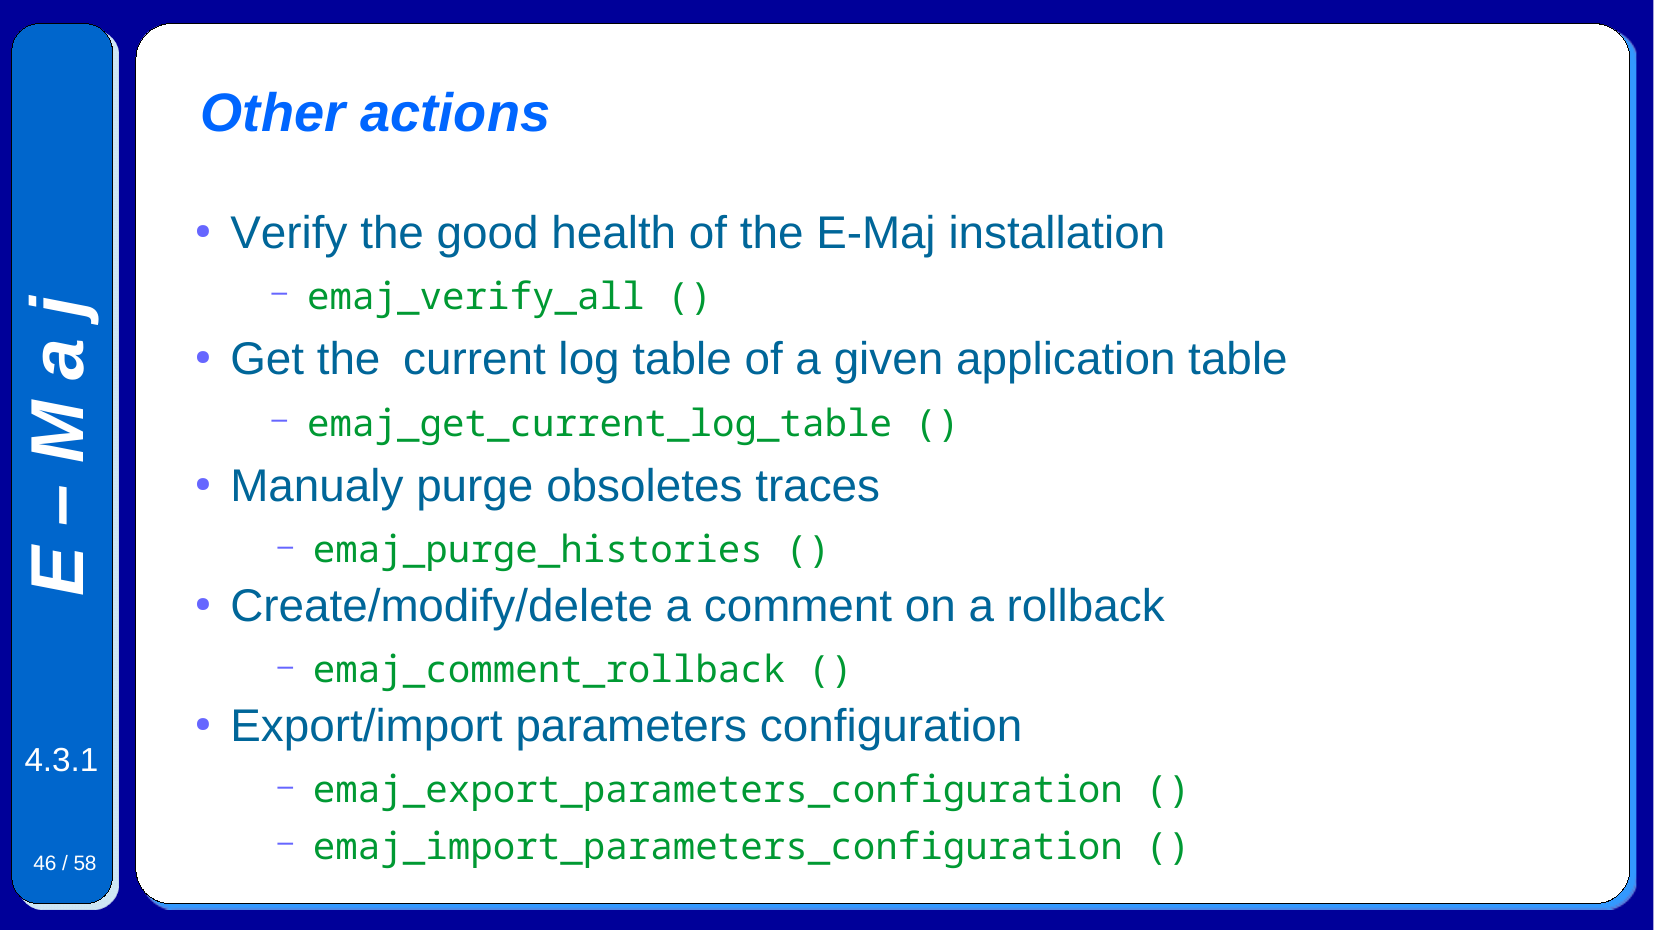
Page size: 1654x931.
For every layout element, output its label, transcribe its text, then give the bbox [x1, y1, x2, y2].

list Verify the good health of the E-Maj installation emaj_verify_all () Get the current log table of a given application table emaj_get_current_log_table () Manualy purge obsoletes traces emaj_purge_histories () Create/modify/delete a comment on a rollback emaj_comment_rollback () Export/import parameters configuration emaj_export_parameters_configuration () emaj_import_parameters_configuration () [177, 206, 1587, 827]
title Other actions [200, 34, 1575, 191]
